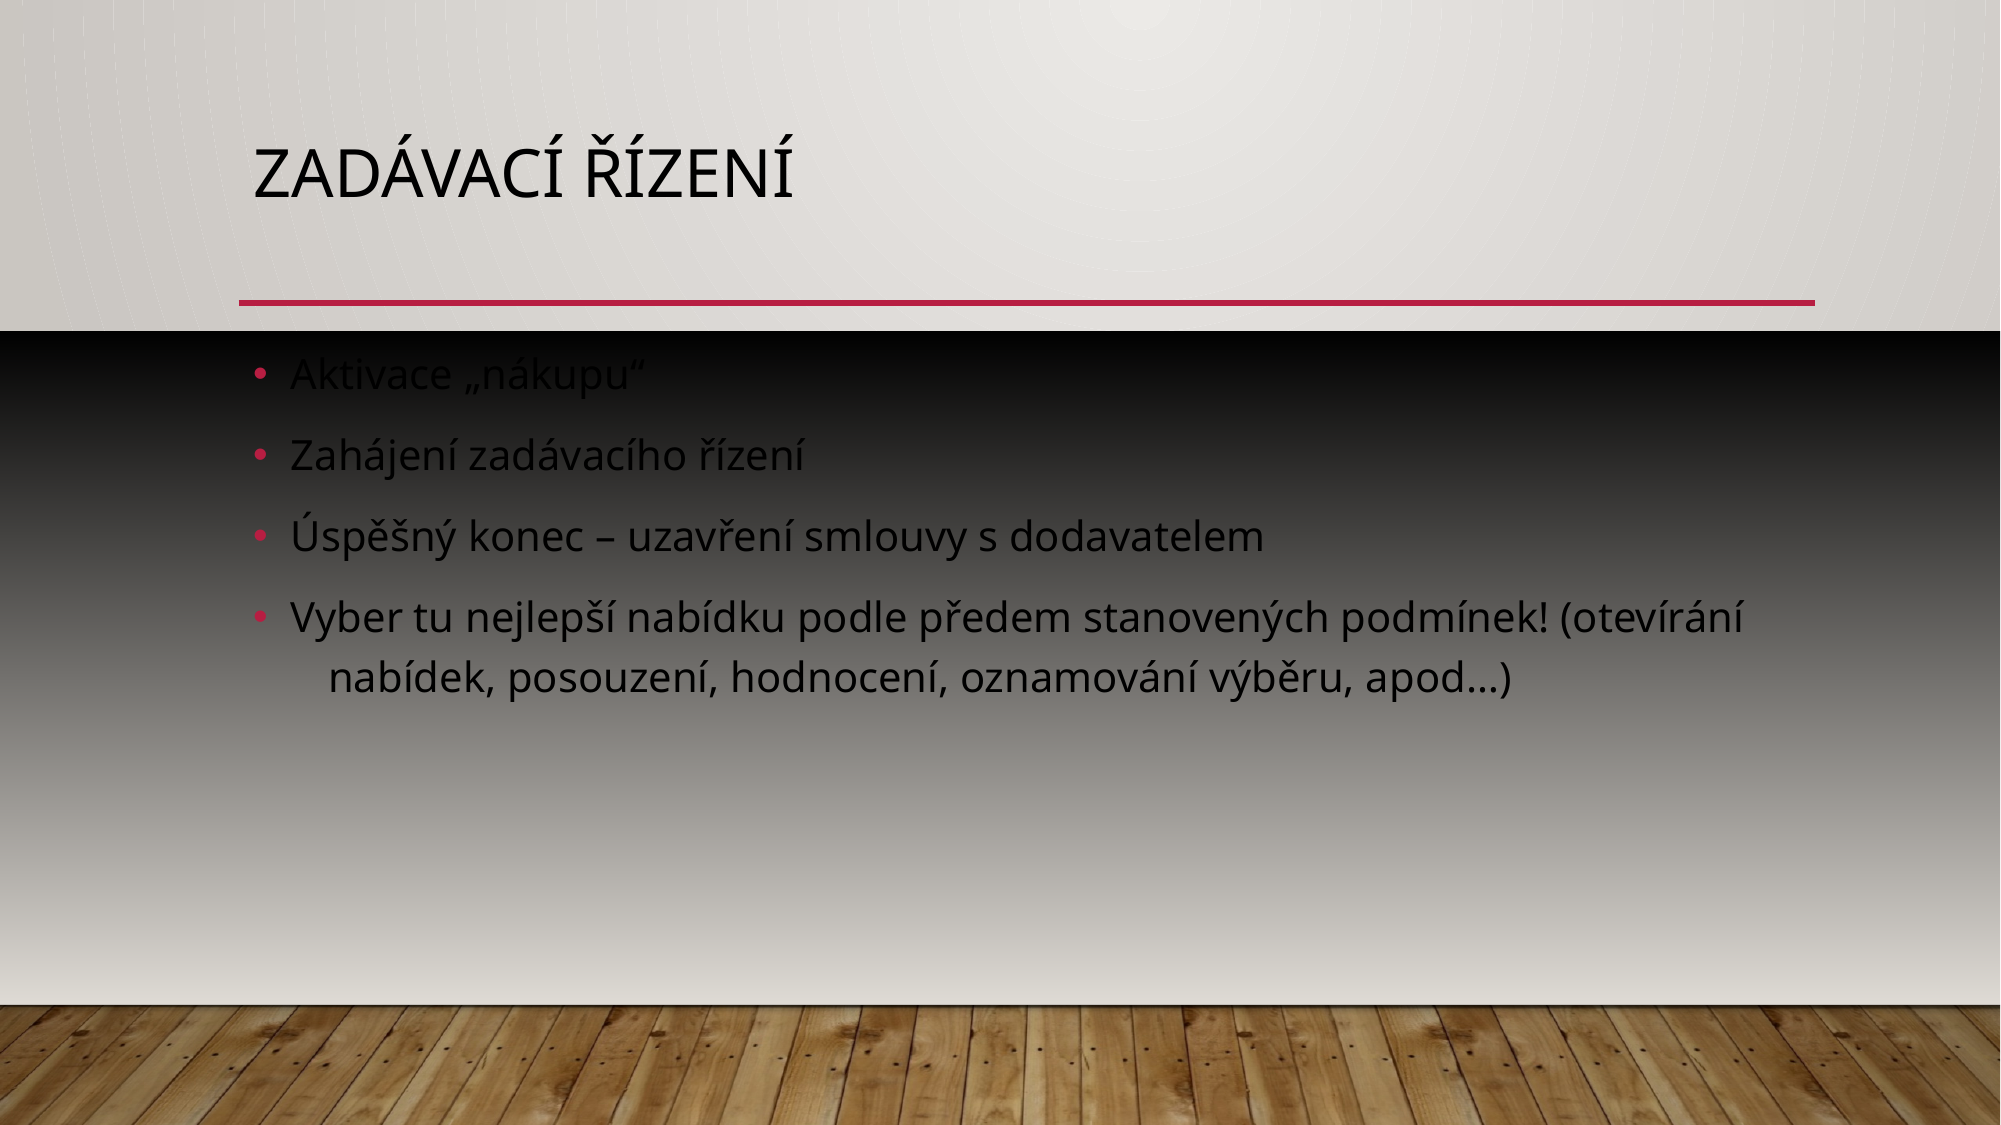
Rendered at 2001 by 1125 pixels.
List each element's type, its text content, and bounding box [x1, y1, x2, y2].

title Zadávací řízení [238, 131, 1814, 305]
list Aktivace „nákupu“ Zahájení zadávacího řízení Úspěšný konec – uzavření smlouvy s dodavatelem Vyber tu nejlepší nabídku podle předem stanovených podmínek! (otevírání nabídek, posouzení, hodnocení, oznamování výběru, apod…) [238, 330, 1814, 897]
